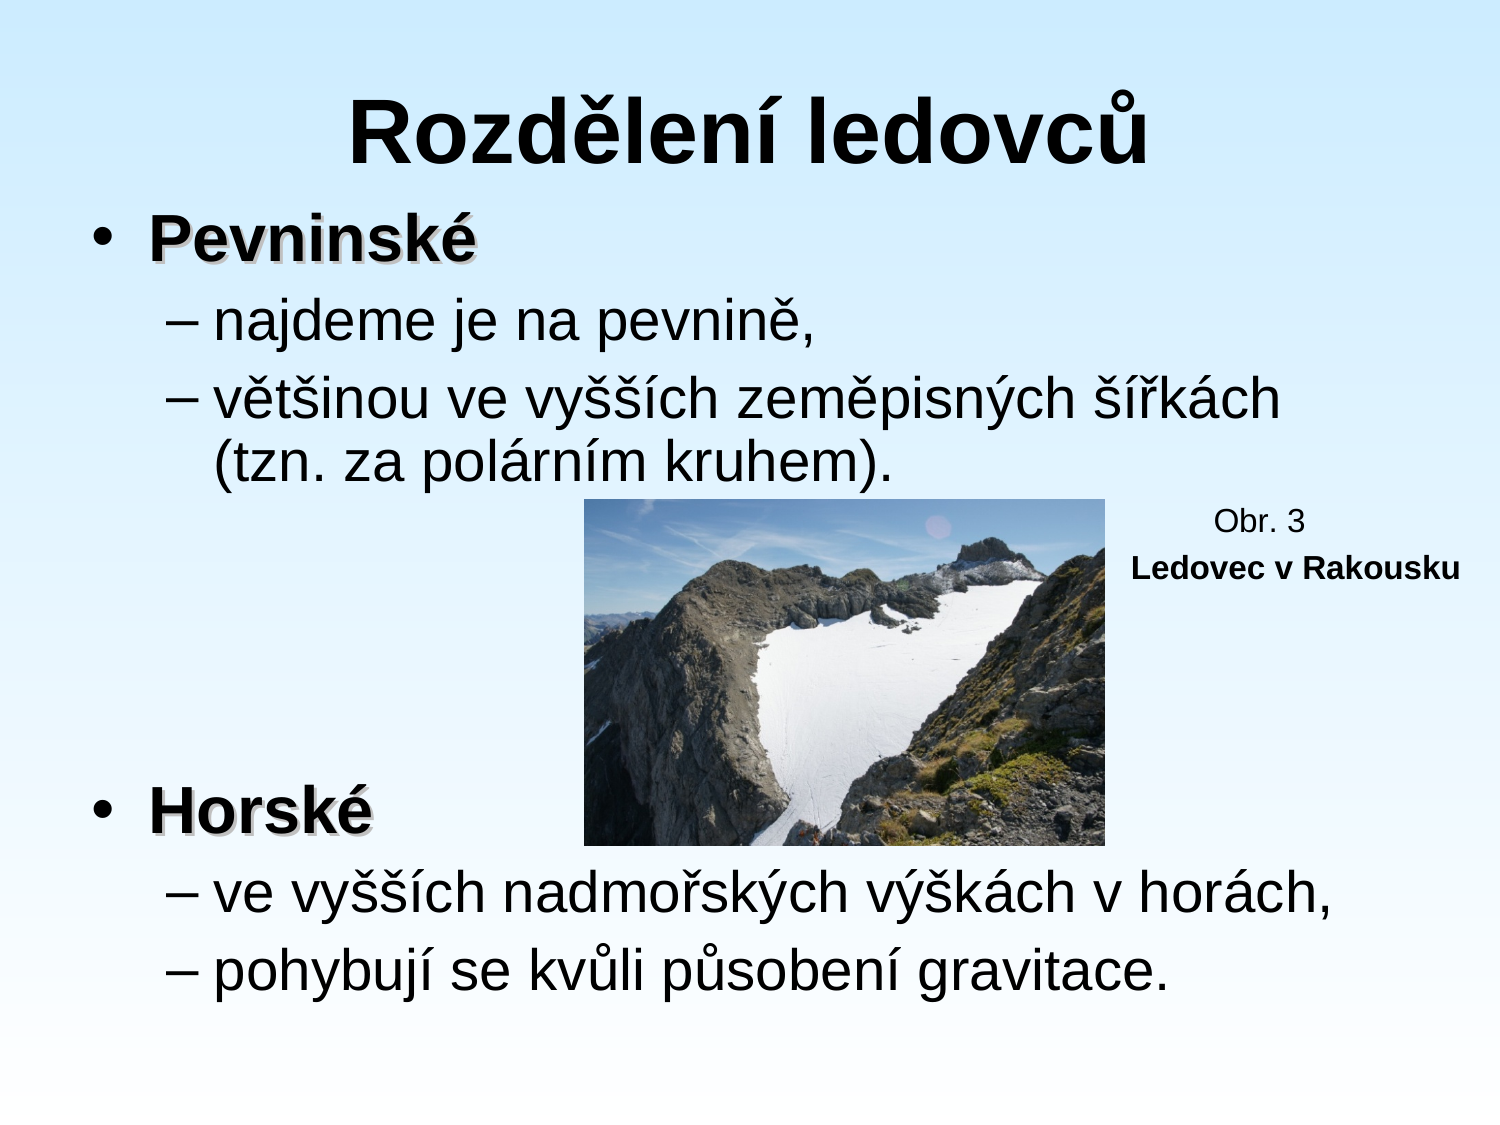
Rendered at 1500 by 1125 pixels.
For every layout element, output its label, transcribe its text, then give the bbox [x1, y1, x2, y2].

picture [584, 499, 1105, 846]
title Rozdělení ledovců [75, 45, 1426, 209]
text_box Ledovec v Rakousku [1116, 538, 1500, 595]
text_box Obr. 3 [1198, 491, 1341, 538]
list Pevninské najdeme je na pevnině, většinou ve vyšších zeměpisných šířkách (tzn. za polárním kruhem). Horské ve vyšších nadmořských výškách v horách, pohybují se kvůli působení gravitace. [76, 196, 1427, 1024]
